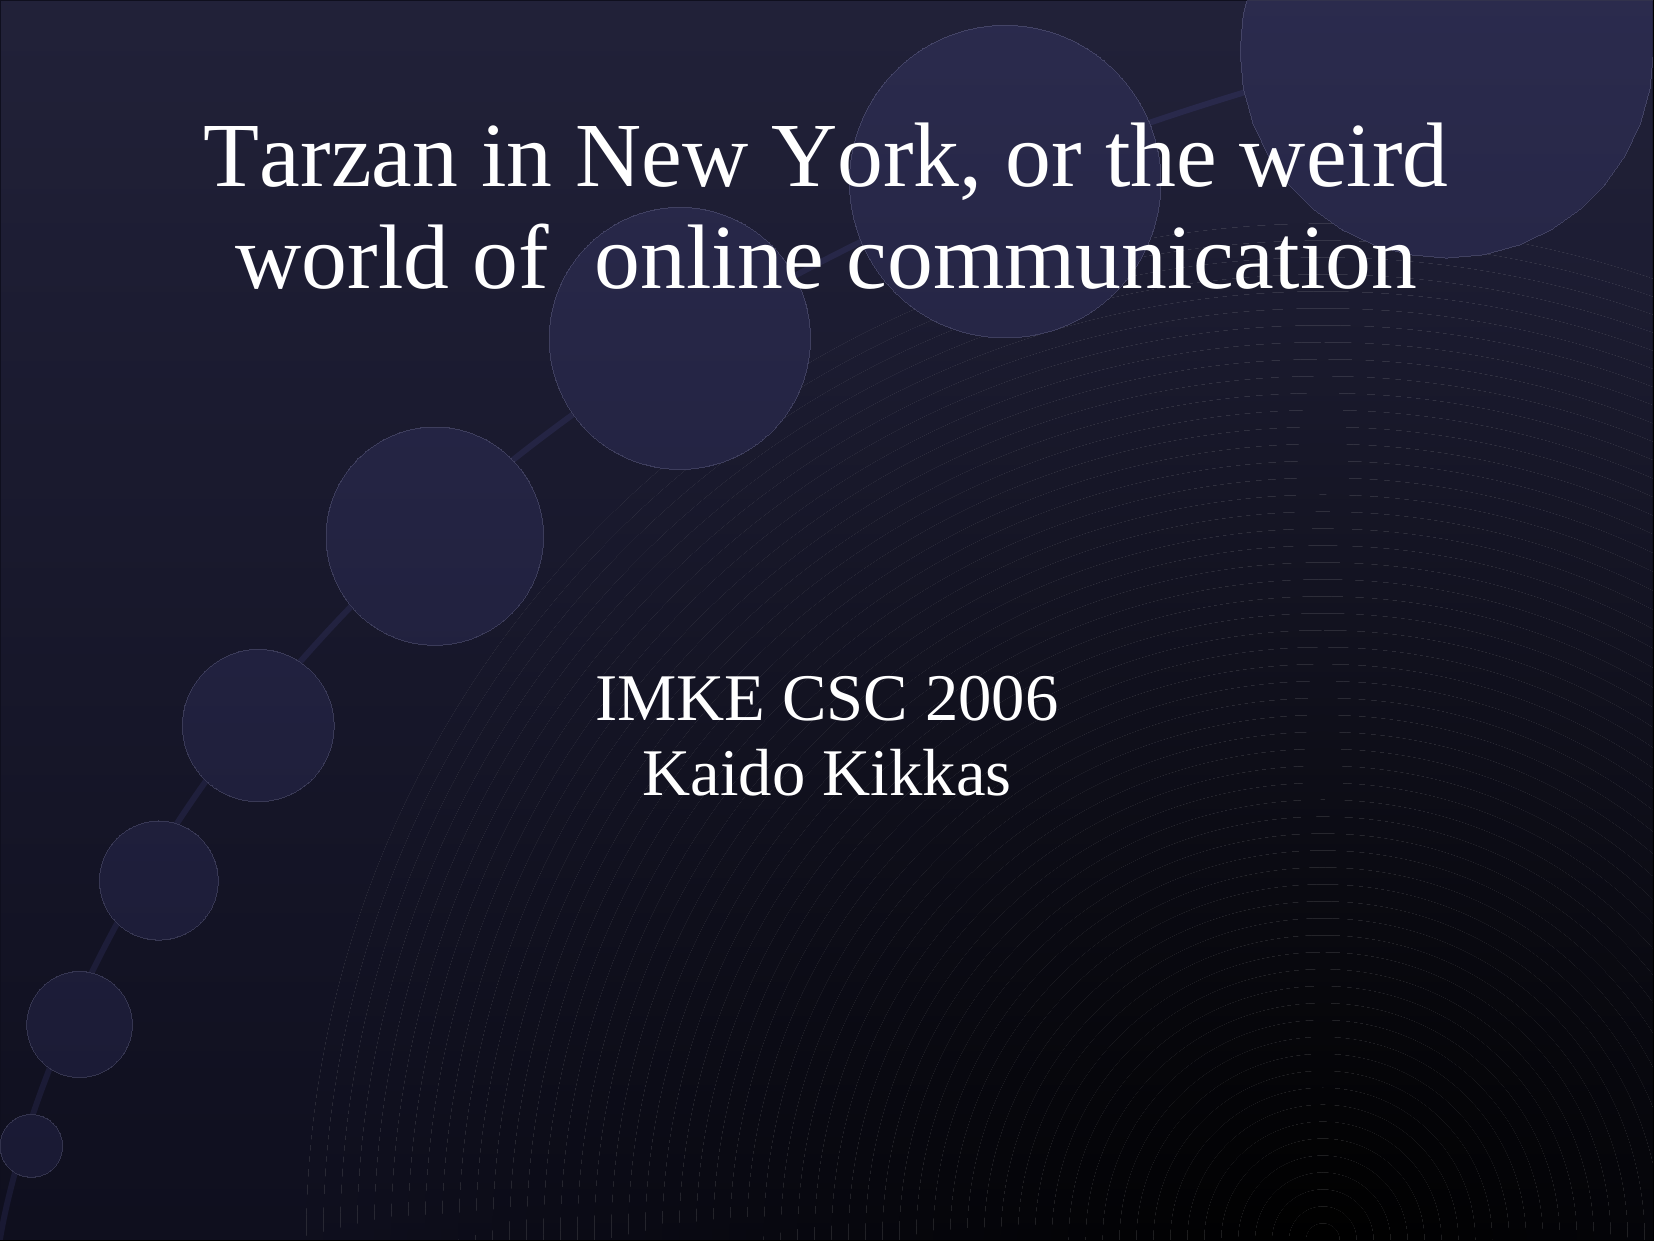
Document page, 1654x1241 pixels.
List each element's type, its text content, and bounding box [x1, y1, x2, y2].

subtitle IMKE CSC 2006 Kaido Kikkas [121, 344, 1534, 1127]
title Tarzan in New York, or the weird world of online communication [121, 102, 1534, 311]
